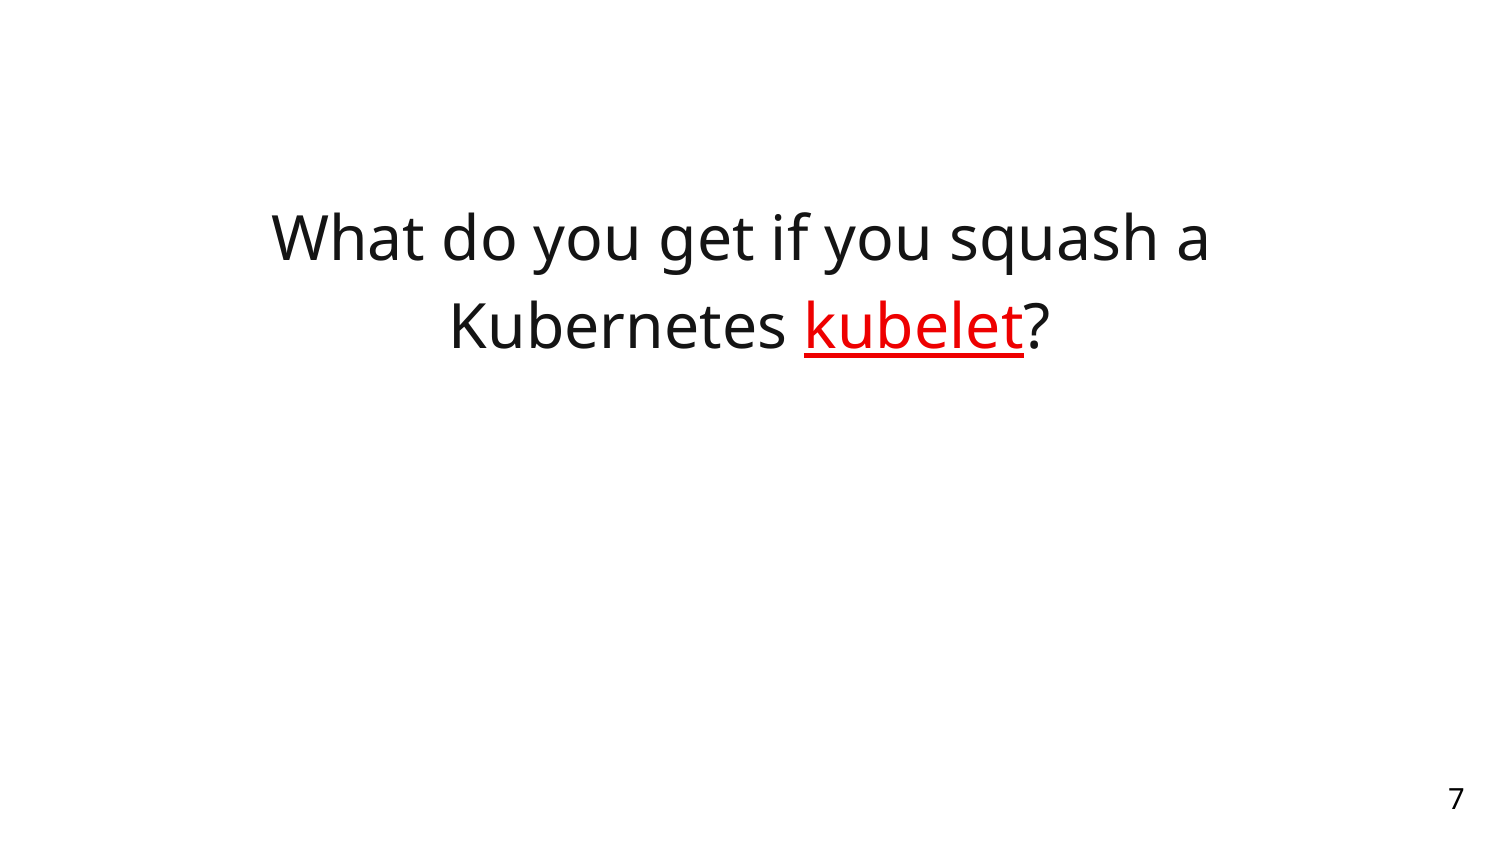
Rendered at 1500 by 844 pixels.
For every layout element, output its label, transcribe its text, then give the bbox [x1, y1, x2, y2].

slide_number <number> [1389, 764, 1480, 830]
title What do you get if you squash a Kubernetes kubelet? [51, 187, 1449, 372]
